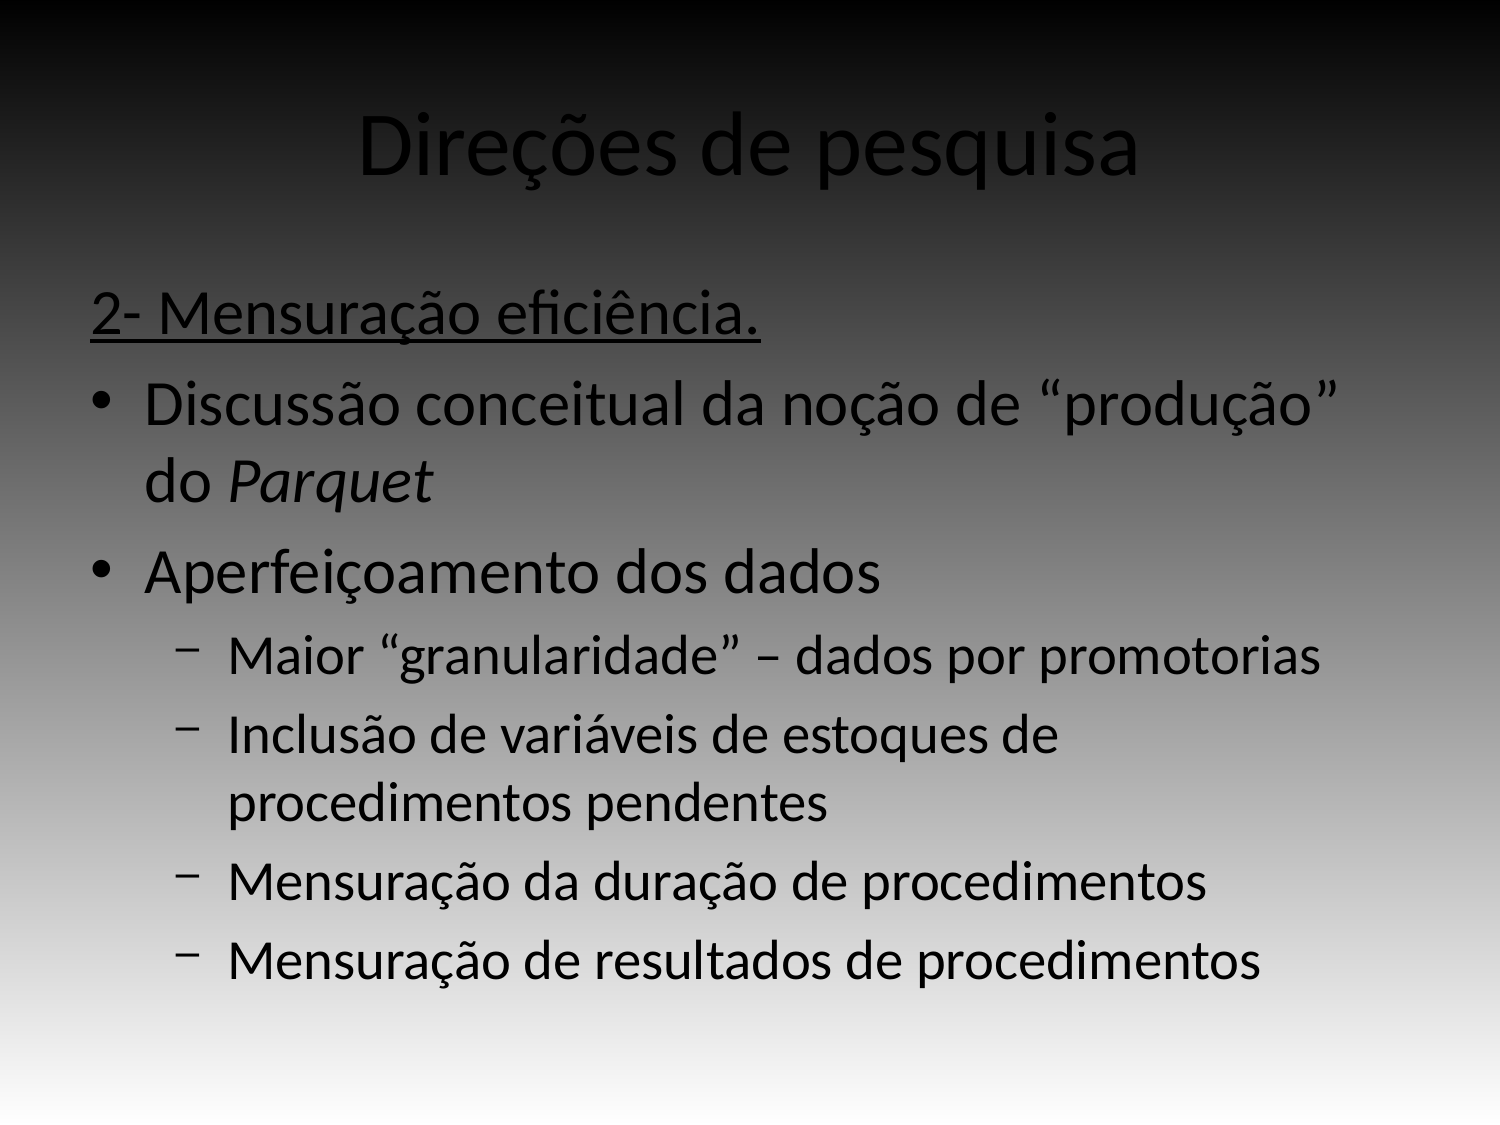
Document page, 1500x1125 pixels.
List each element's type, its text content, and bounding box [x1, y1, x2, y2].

list 2- Mensuração eficiência. Discussão conceitual da noção de “produção” do Parquet Aperfeiçoamento dos dados Maior “granularidade” – dados por promotorias Inclusão de variáveis de estoques de procedimentos pendentes Mensuração da duração de procedimentos Mensuração de resultados de procedimentos [75, 262, 1425, 1005]
title Direções de pesquisa [75, 45, 1425, 233]
